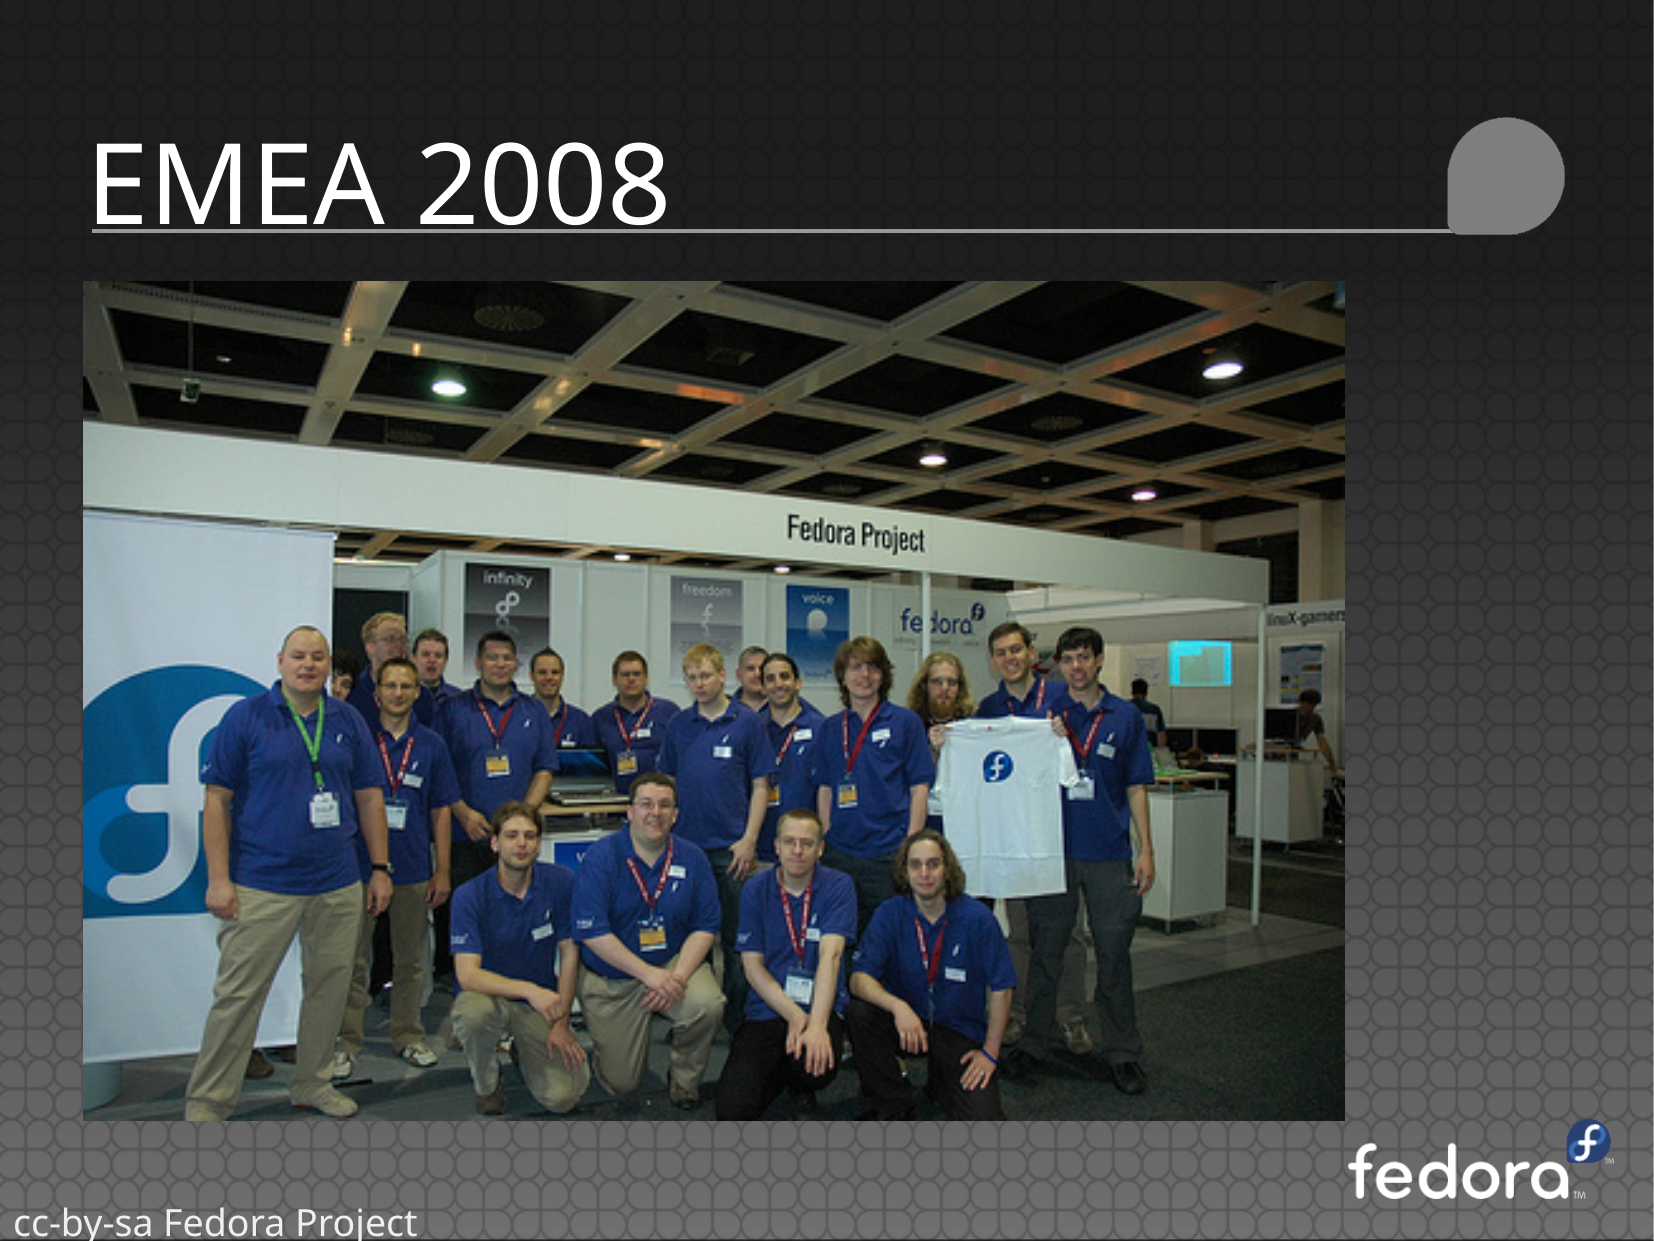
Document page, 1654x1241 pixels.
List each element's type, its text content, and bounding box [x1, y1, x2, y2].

picture [0, 0, 1654, 1241]
text_box cc-by-sa Fedora Project [4, 1189, 427, 1241]
title EMEA 2008 [86, 112, 1576, 249]
